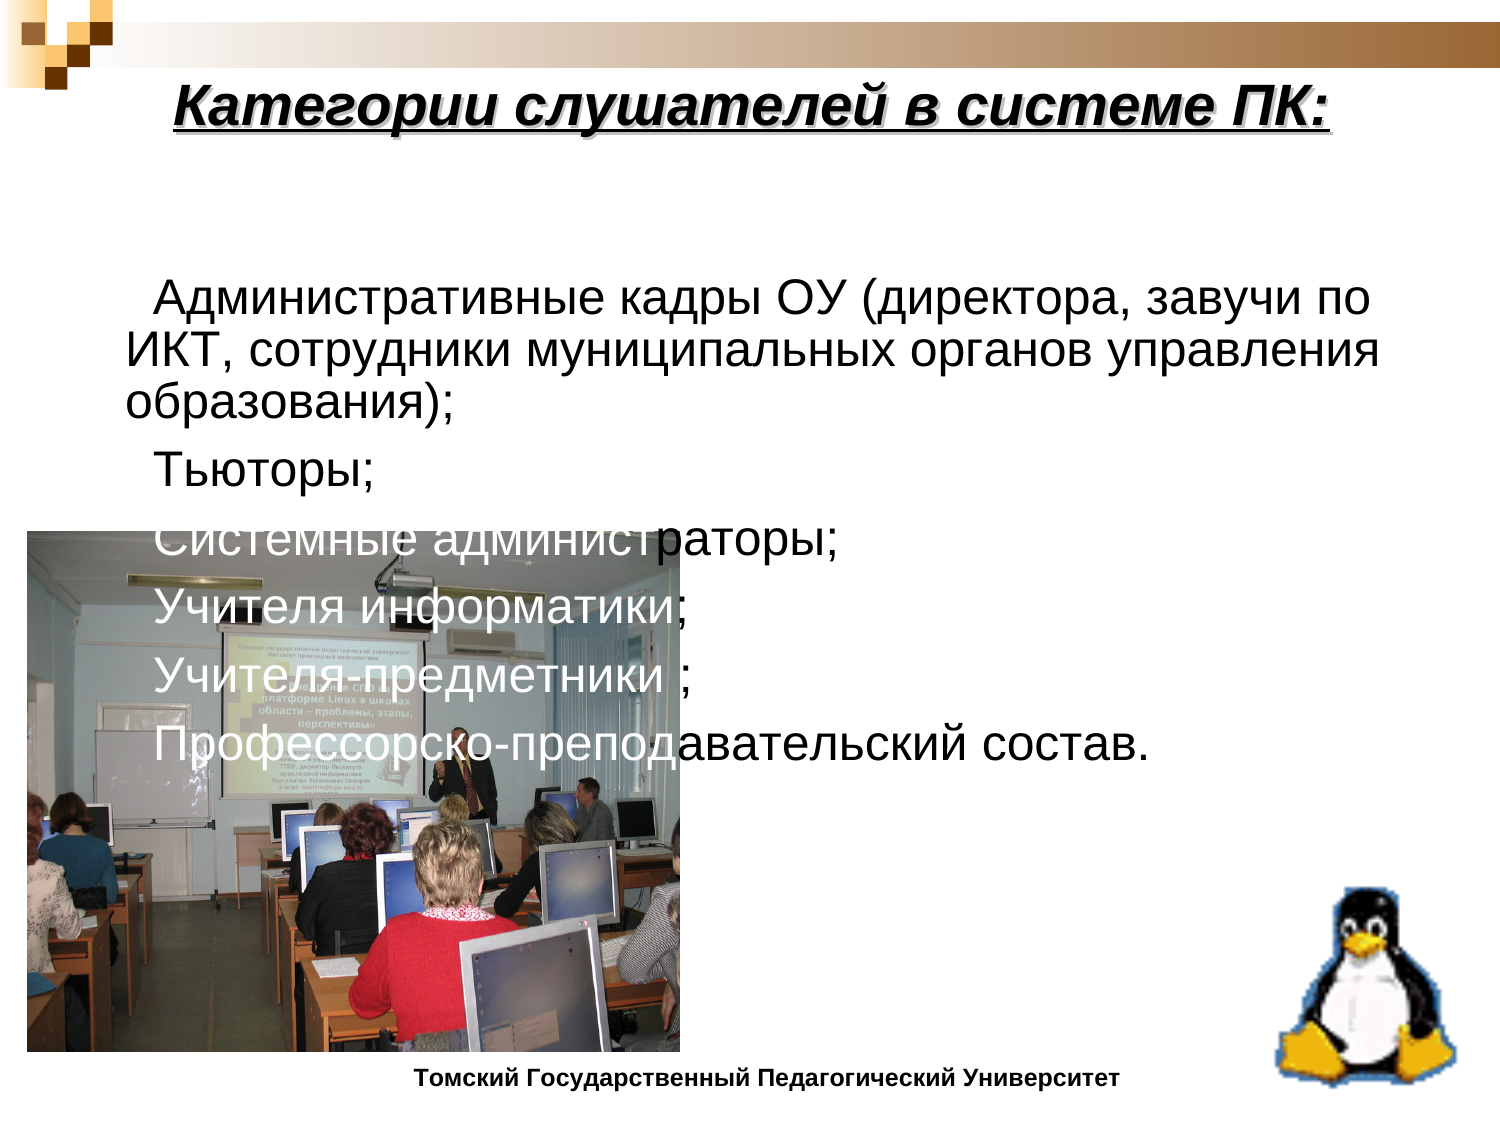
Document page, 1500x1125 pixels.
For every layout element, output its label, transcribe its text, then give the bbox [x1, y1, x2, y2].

list Административные кадры ОУ (директора, завучи по ИКТ, сотрудники муниципальных органов управления образования); Тьюторы; Системные администраторы; Учителя информатики; Учителя-предметники ; Профессорско-преподавательский состав. [35, 265, 1477, 1012]
picture [1269, 885, 1477, 1093]
title Категории слушателей в системе ПК: [76, 65, 1427, 151]
picture [27, 531, 680, 1052]
